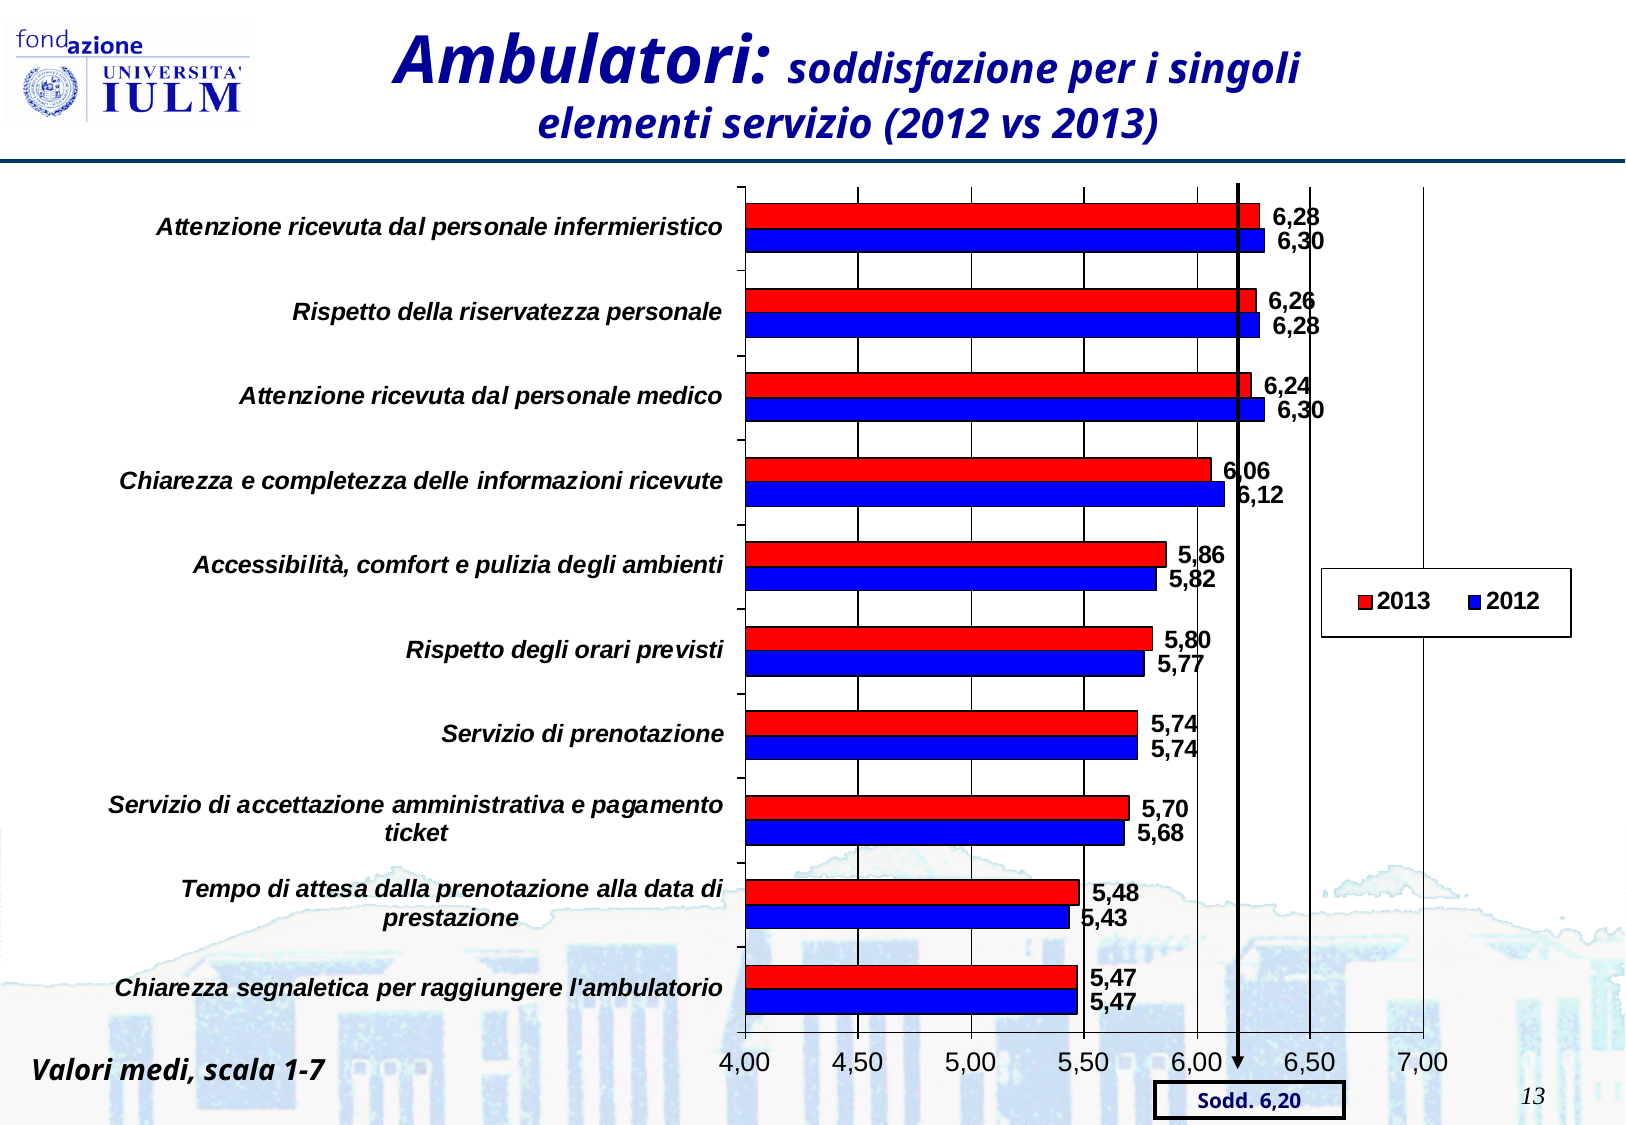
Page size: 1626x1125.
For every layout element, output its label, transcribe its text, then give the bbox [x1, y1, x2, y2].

picture [5, 19, 256, 127]
text_box Sodd. 6,20 [1154, 1082, 1345, 1118]
text_box Ambulatori: soddisfazione per i singoli elementi servizio (2012 vs 2013) [304, 18, 1392, 144]
picture [80, 160, 1581, 1114]
text_box Valori medi, scala 1-7 [16, 1043, 340, 1095]
